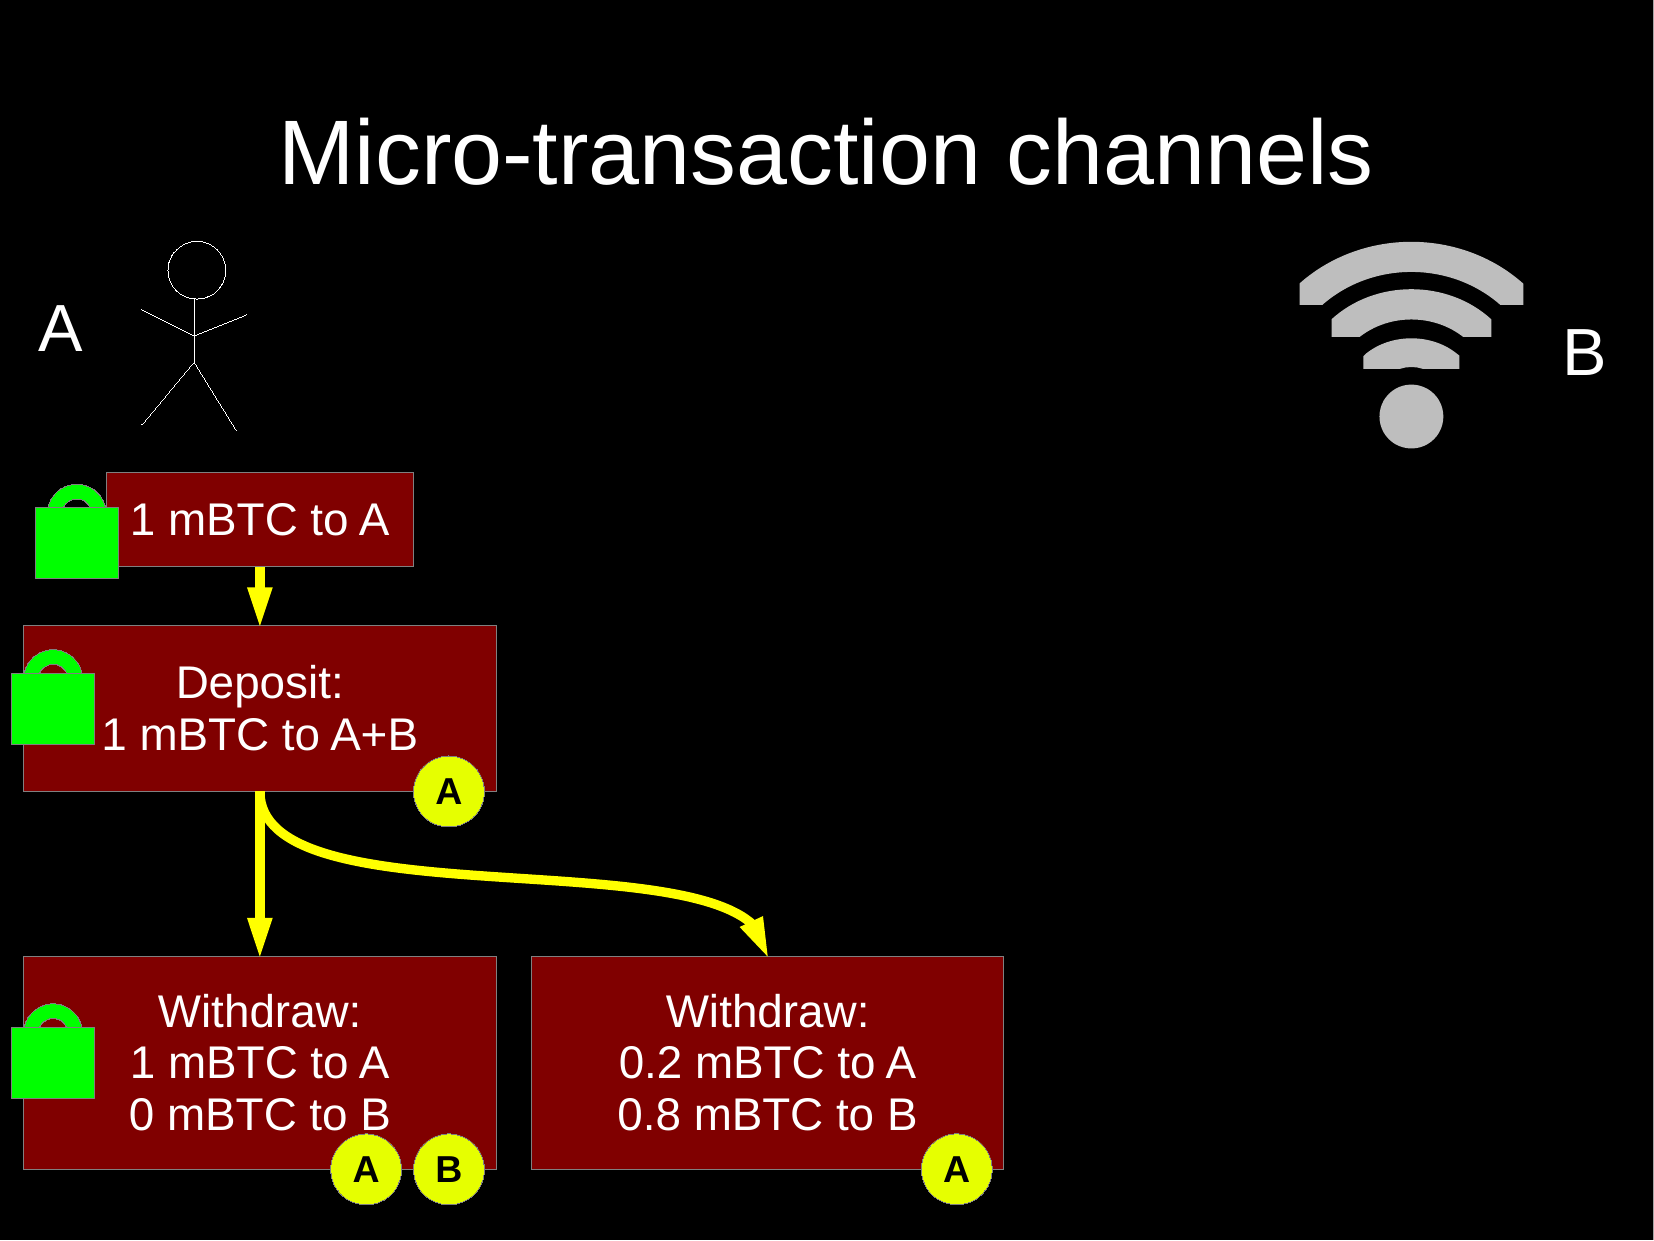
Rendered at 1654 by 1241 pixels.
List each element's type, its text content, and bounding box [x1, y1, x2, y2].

text_box A [921, 1133, 993, 1205]
text_box Withdraw: 1 mBTC to A 0 mBTC to B [23, 956, 497, 1170]
title Micro-transaction channels [82, 49, 1571, 257]
text_box [35, 484, 119, 579]
picture [1275, 200, 1548, 473]
text_box 1 mBTC to A [106, 472, 414, 567]
text_box B [413, 1133, 485, 1205]
text_box B [1547, 307, 1622, 397]
text_box Withdraw: 0.2 mBTC to A 0.8 mBTC to B [531, 956, 1004, 1170]
text_box [11, 1003, 95, 1099]
text_box [11, 649, 95, 745]
text_box A [330, 1133, 402, 1205]
text_box A [413, 755, 485, 827]
text_box A [23, 283, 98, 374]
text_box Deposit: 1 mBTC to A+B [23, 625, 497, 792]
